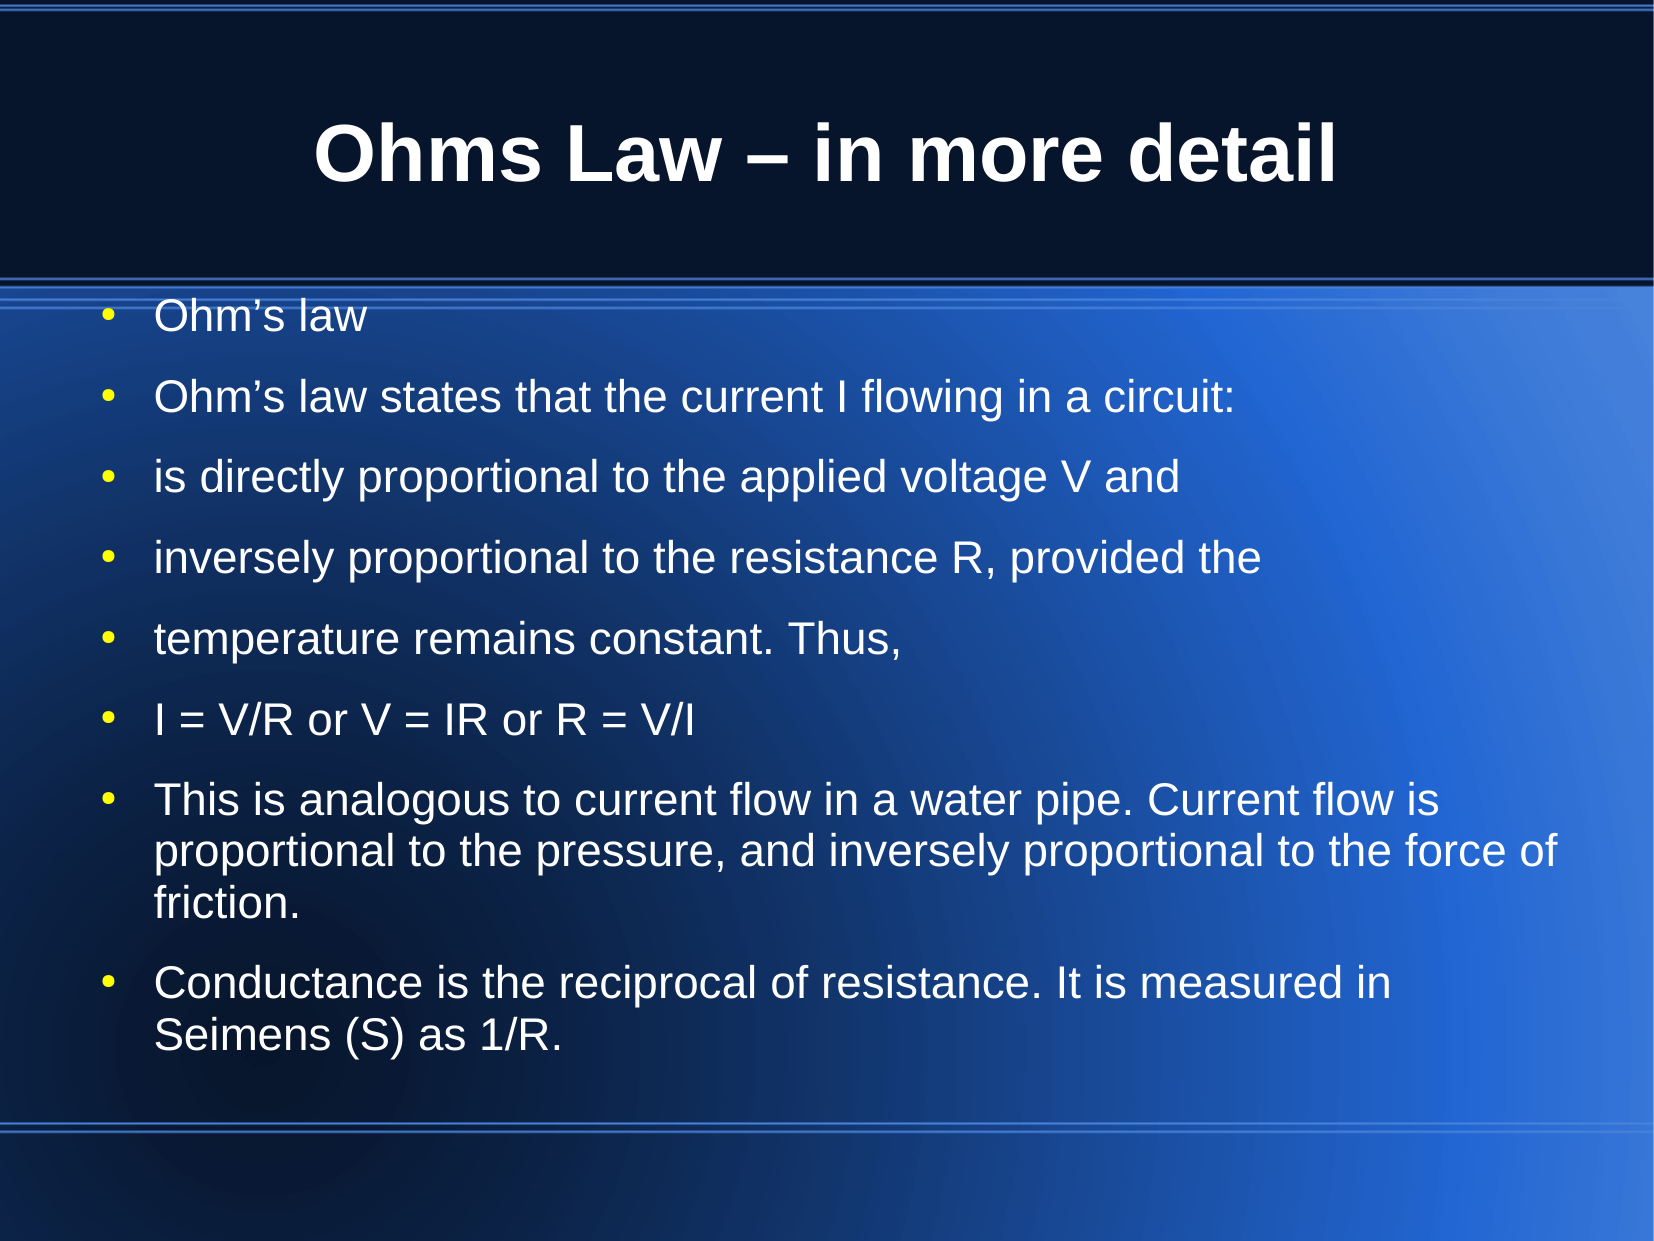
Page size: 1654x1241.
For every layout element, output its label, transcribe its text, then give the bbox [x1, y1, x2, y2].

title Ohms Law – in more detail [82, 49, 1571, 257]
picture [0, 0, 1654, 1241]
list Ohm’s law Ohm’s law states that the current I flowing in a circuit: is directly proportional to the applied voltage V and inversely proportional to the resistance R, provided the temperature remains constant. Thus, I = V/R or V = IR or R = V/I This is analogous to current flow in a water pipe. Current flow is proportional to the pressure, and inversely proportional to the force of friction. Conductance is the reciprocal of resistance. It is measured in Seimens (S) as 1/R. [82, 290, 1571, 1109]
